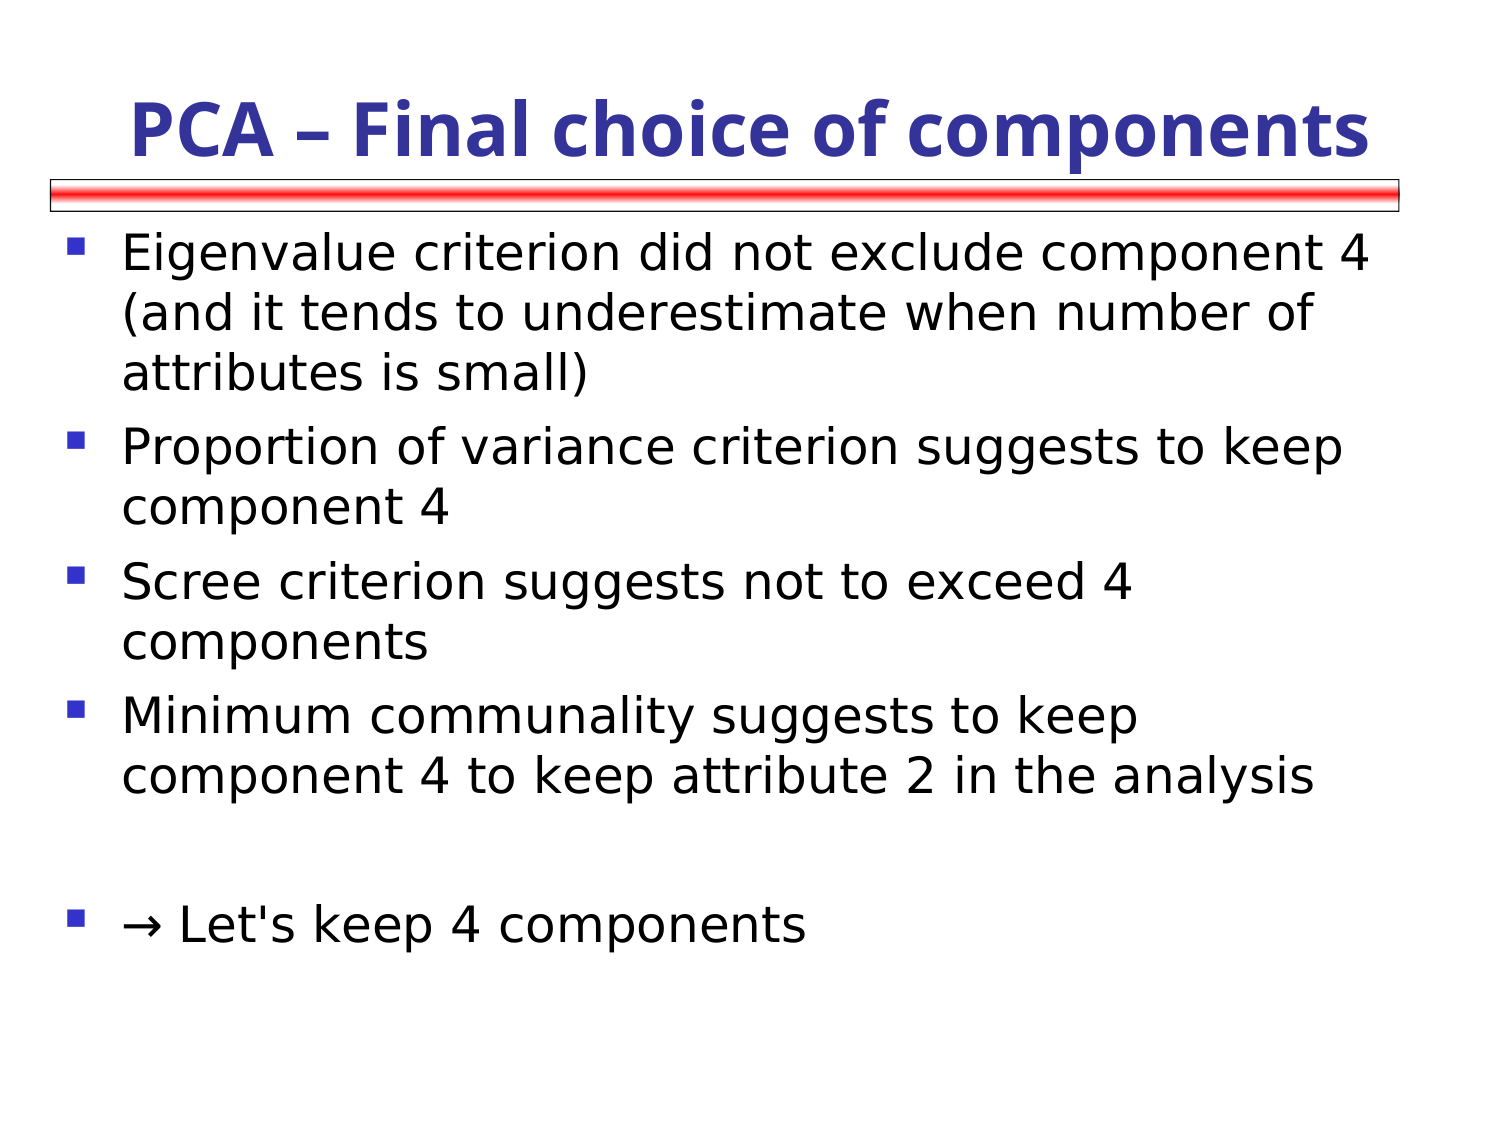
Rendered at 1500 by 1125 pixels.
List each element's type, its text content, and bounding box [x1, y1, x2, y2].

list Eigenvalue criterion did not exclude component 4 (and it tends to underestimate when number of attributes is small) Proportion of variance criterion suggests to keep component 4 Scree criterion suggests not to exceed 4 components Minimum communality suggests to keep component 4 to keep attribute 2 in the analysis → Let's keep 4 components [49, 212, 1425, 1081]
title PCA – Final choice of components [0, 74, 1500, 180]
